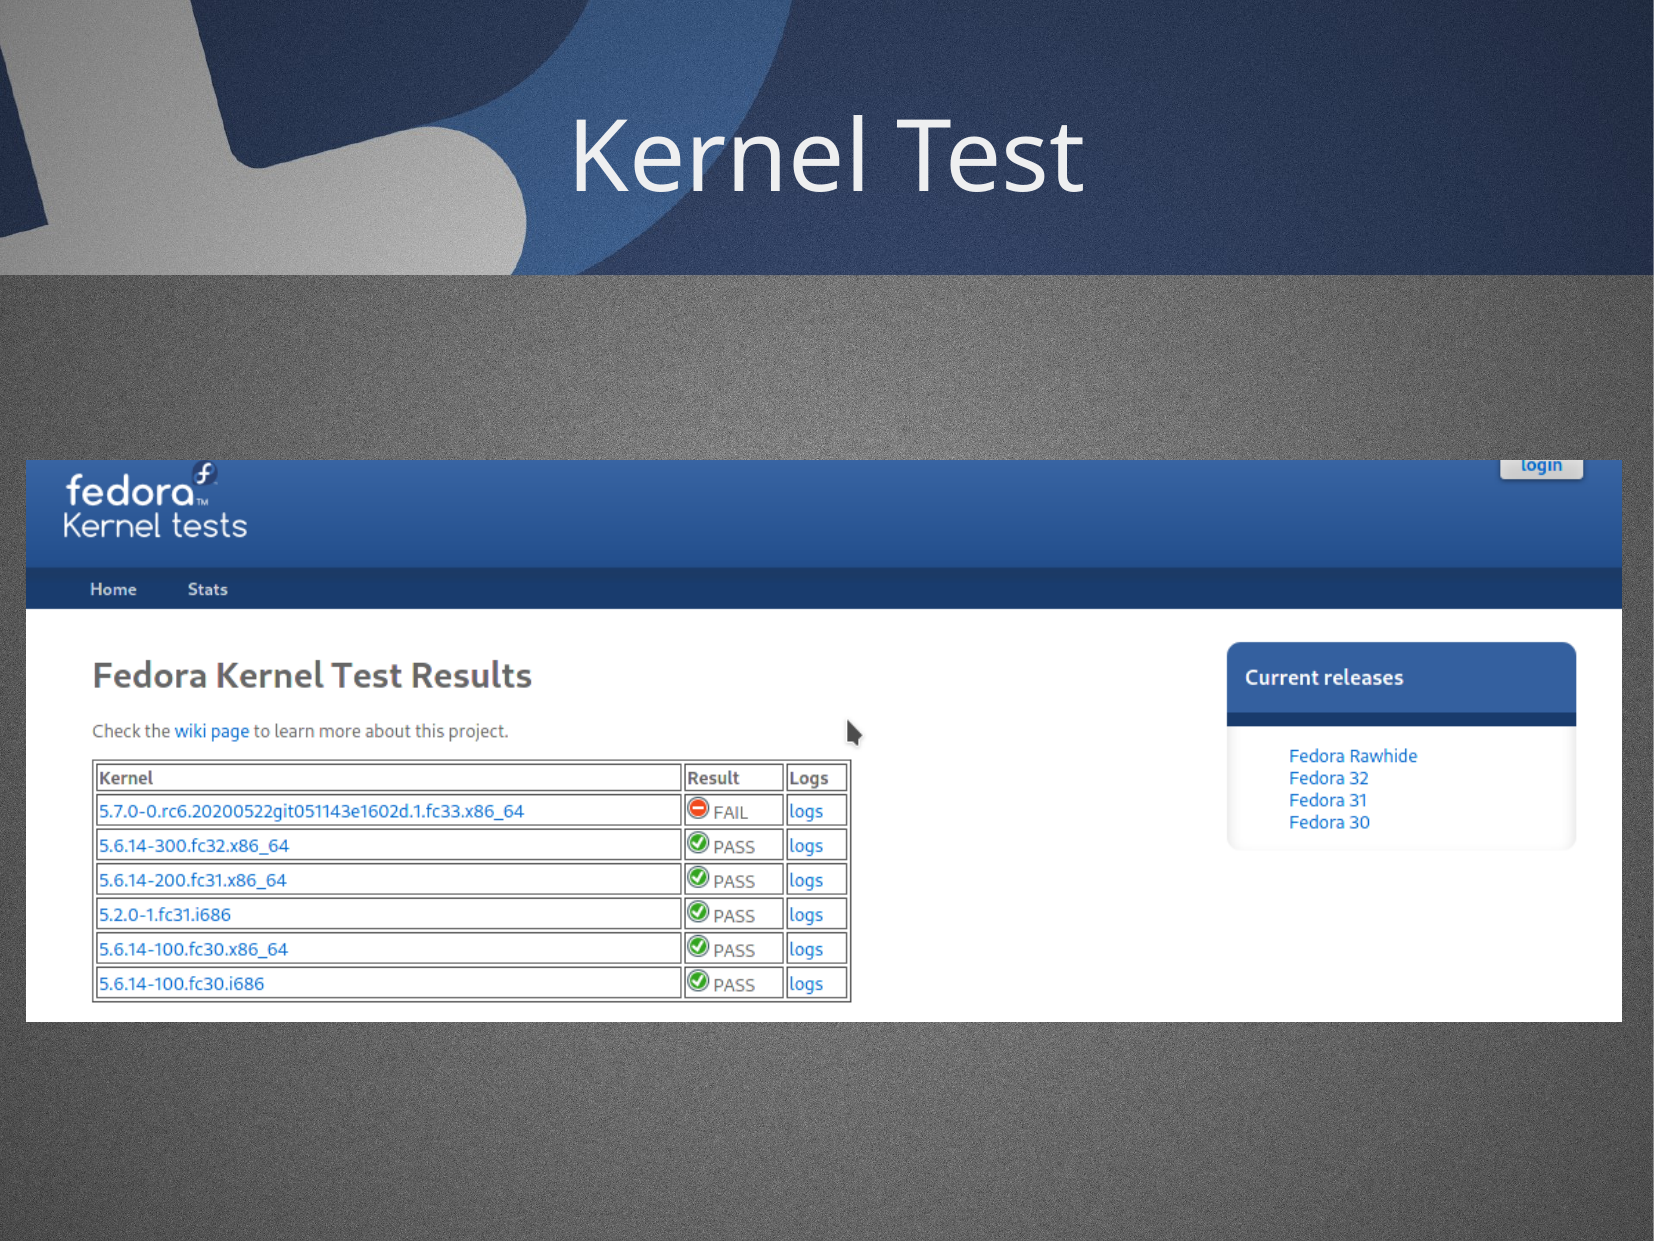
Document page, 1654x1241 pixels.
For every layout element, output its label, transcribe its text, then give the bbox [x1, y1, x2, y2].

title Kernel Test [82, 49, 1571, 257]
picture [0, 0, 1654, 1241]
